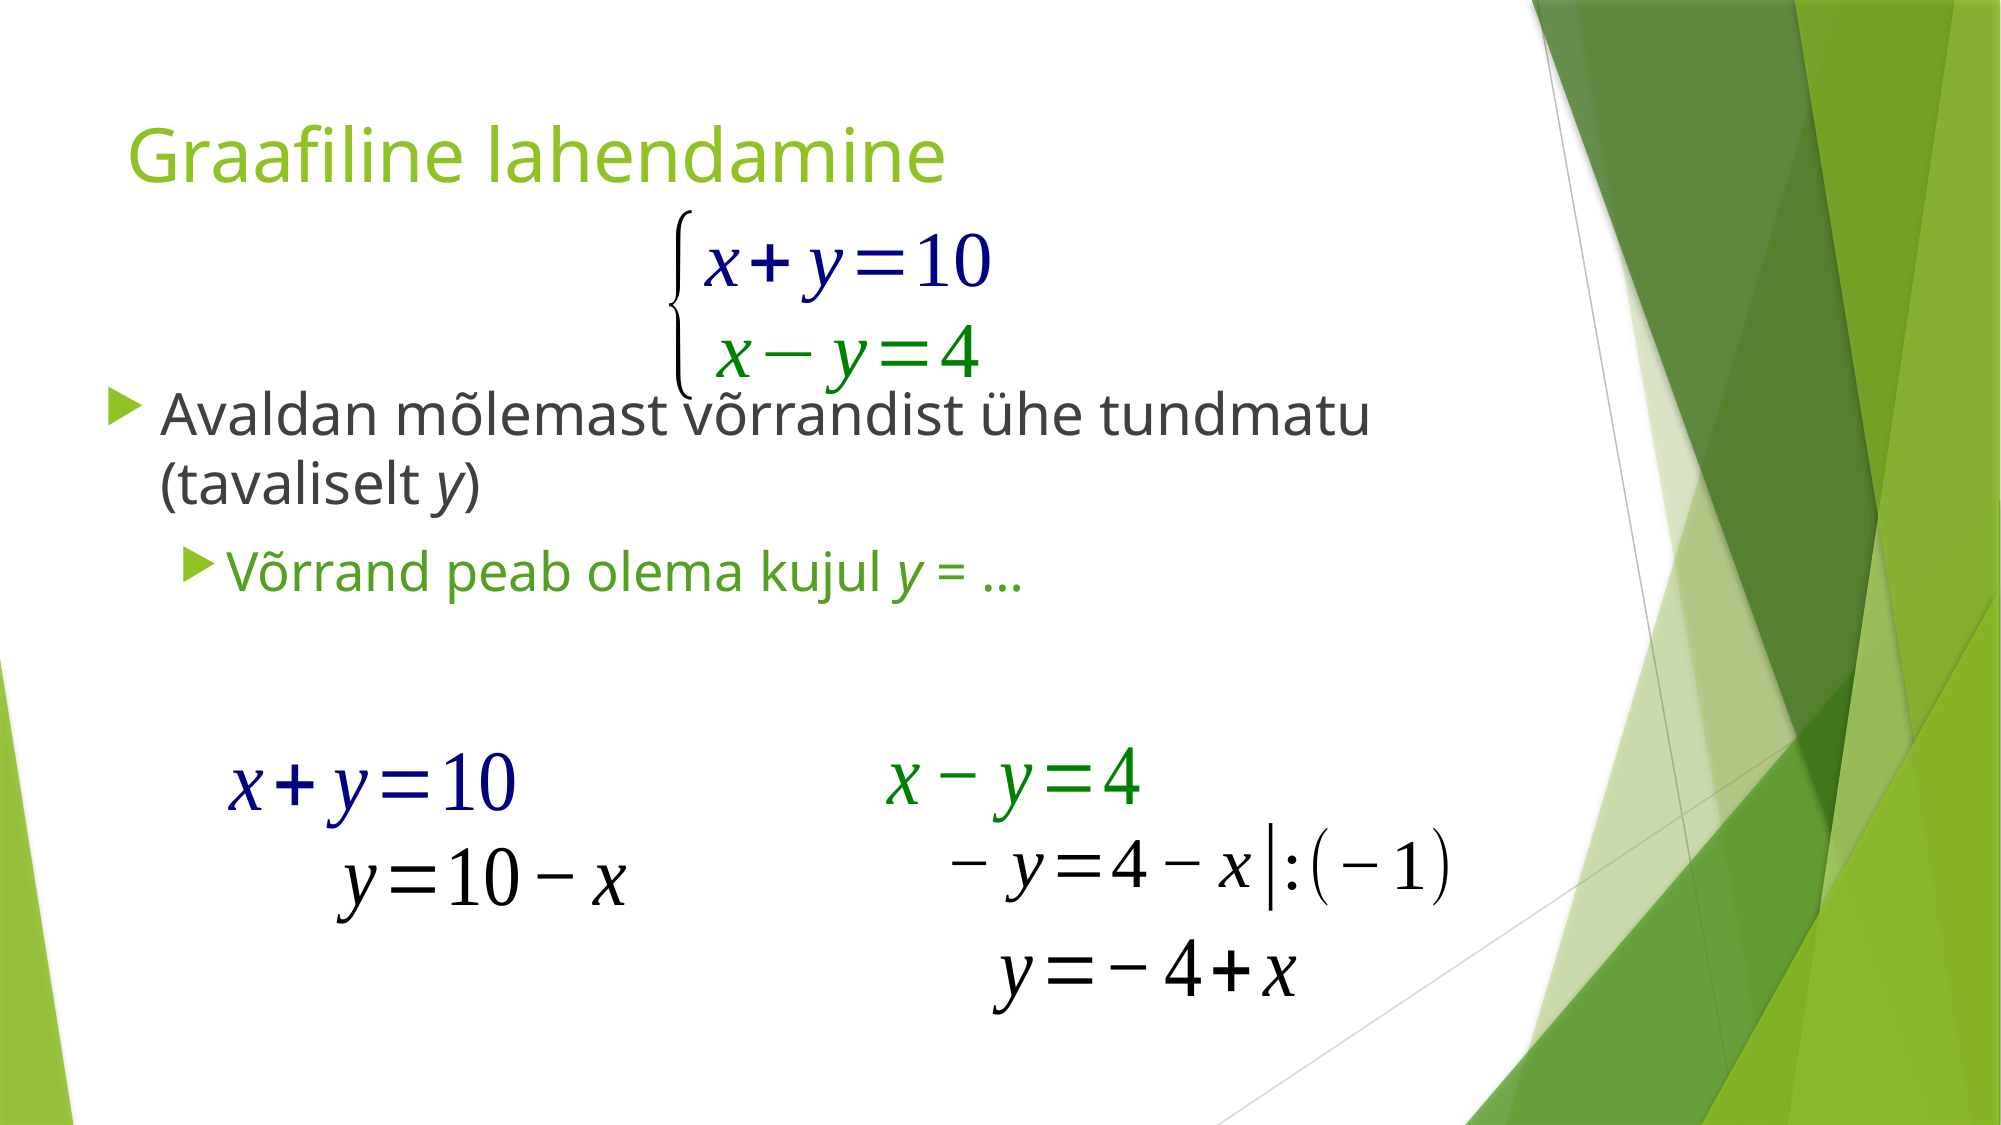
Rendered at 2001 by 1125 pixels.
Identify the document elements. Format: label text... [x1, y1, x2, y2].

list Avaldan mõlemast võrrandist ühe tundmatu (tavaliselt y) Võrrand peab olema kujul y = … [89, 278, 1543, 680]
chart [659, 206, 1004, 404]
chart [971, 918, 1319, 1015]
chart [864, 727, 1474, 916]
title Graafiline lahendamine [111, 99, 1522, 278]
chart [205, 732, 649, 925]
